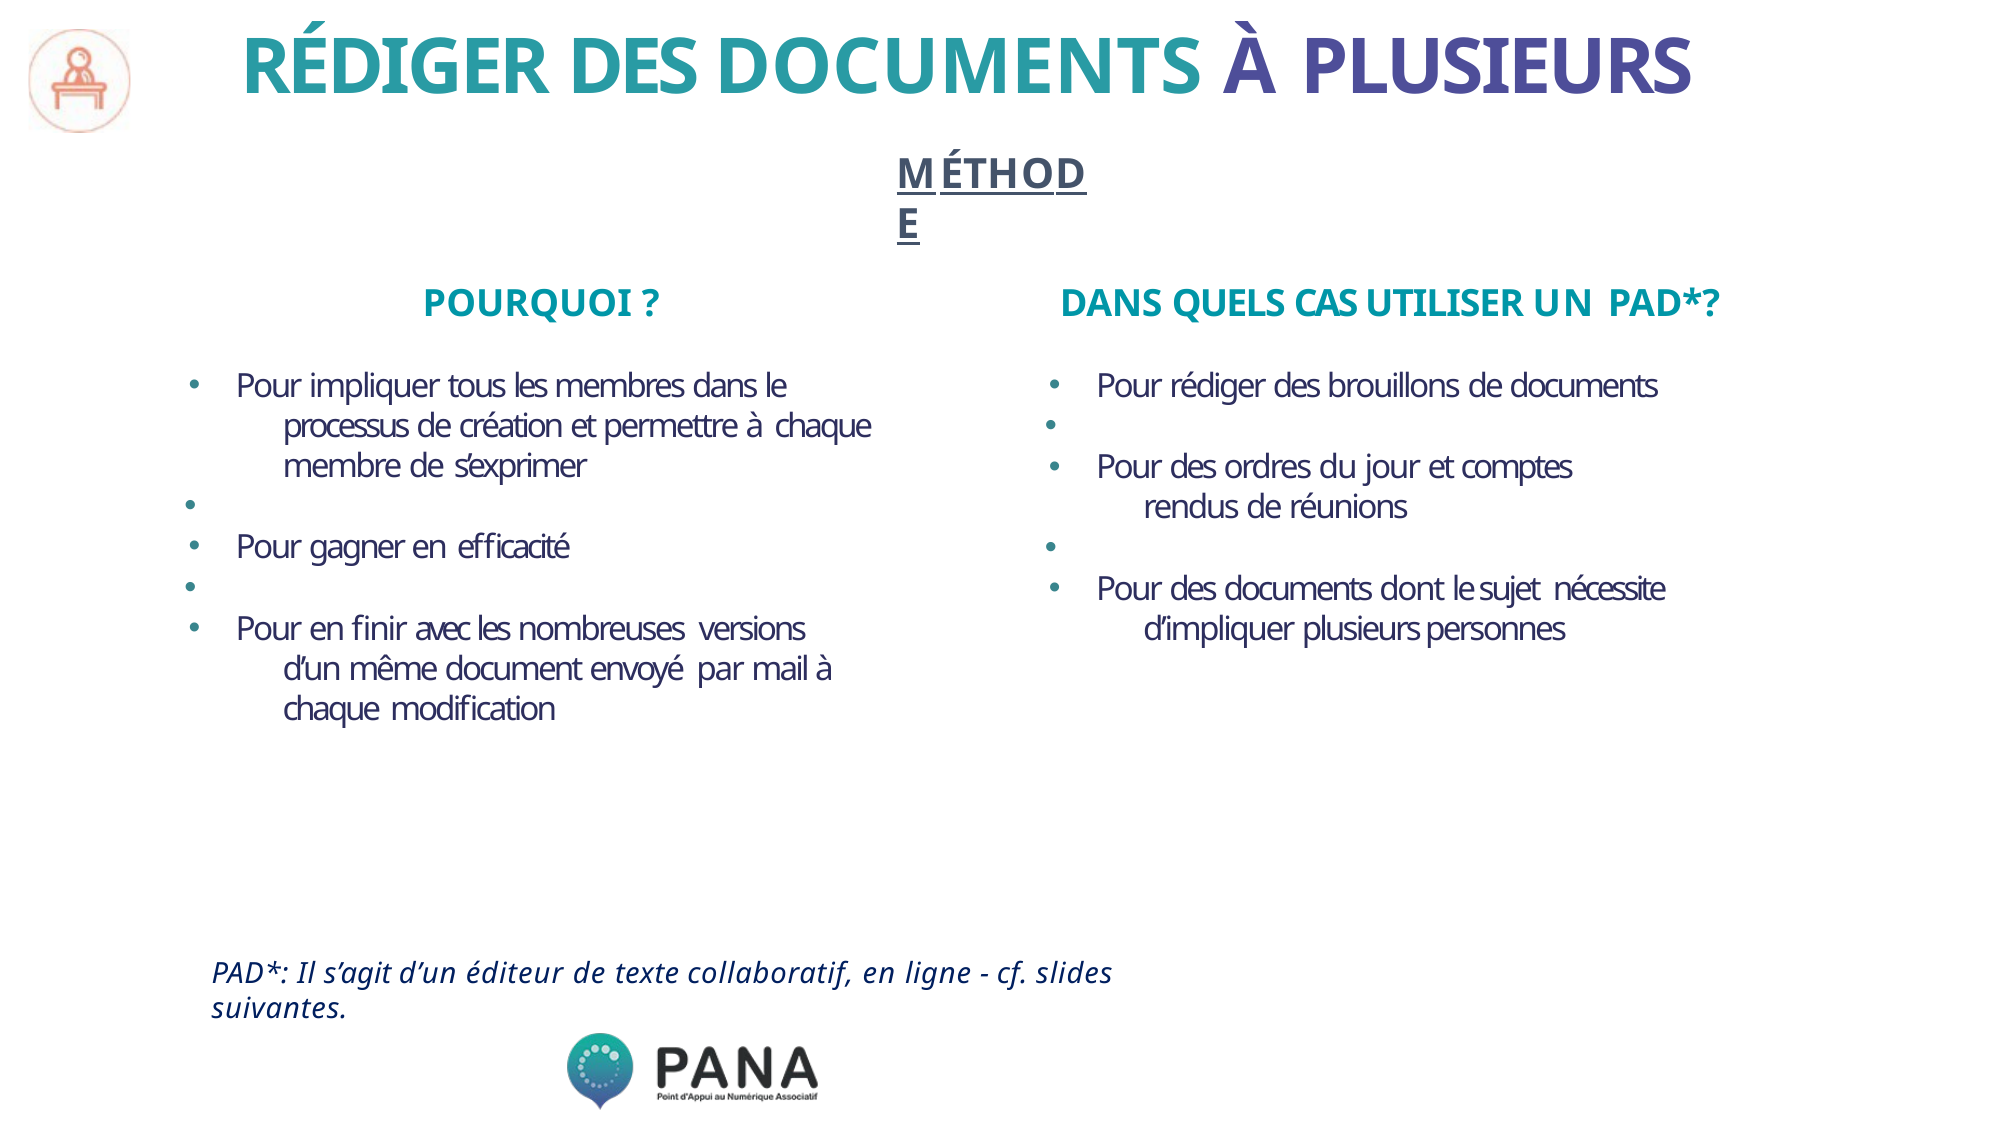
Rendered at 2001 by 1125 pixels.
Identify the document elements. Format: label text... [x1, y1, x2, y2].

title RÉDIGER DES DOCUMENTS À PLUSIEURS [237, 13, 1763, 111]
text_box DANS QUELS CAS UTILISER UN PAD*? Pour rédiger des brouillons de documents Pour des ordres du jour et comptes rendus de réunions Pour des documents dont le sujet nécessite d’impliquer plusieurs personnes [1044, 276, 1750, 650]
text_box MÉTHODE [894, 144, 1106, 198]
text_box [29, 30, 130, 133]
text_box PAD*: Il s’agit d’un éditeur de texte collaboratif, en ligne - cf. slides suivantes. [209, 952, 1191, 1025]
text_box POURQUOI ? Pour impliquer tous les membres dans le processus de création et permettre à chaque membre de s’exprimer Pour gagner en efficacité Pour en finir avec les nombreuses versions d’un même document envoyé par mail à chaque modification [184, 276, 875, 731]
